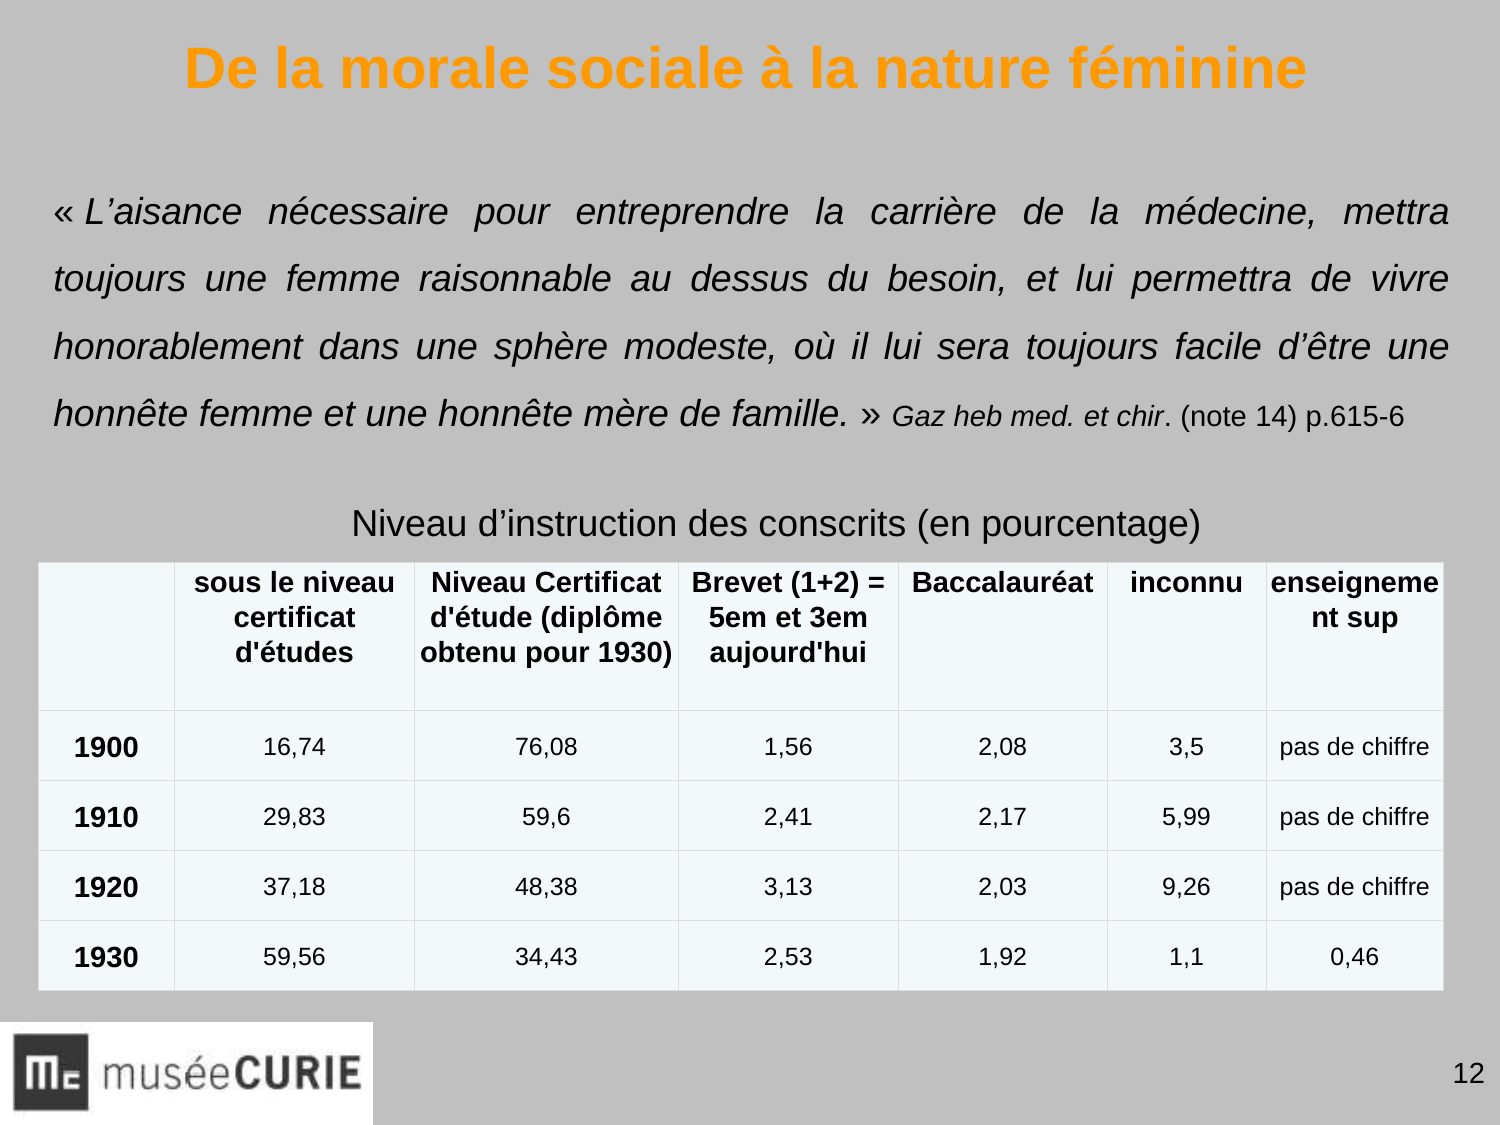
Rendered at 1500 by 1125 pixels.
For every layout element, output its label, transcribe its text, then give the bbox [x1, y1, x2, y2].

table_cell 3,13 [679, 851, 898, 920]
table_cell 34,43 [415, 921, 678, 990]
table_header [39, 563, 174, 710]
table_cell 37,18 [175, 851, 414, 920]
table_cell 2,03 [899, 851, 1107, 920]
table_cell 3,5 [1108, 711, 1266, 780]
table_cell 16,74 [175, 711, 414, 780]
table_cell pas de chiffre [1267, 711, 1443, 780]
table_cell 1900 [39, 711, 174, 780]
table_cell 0,46 [1267, 921, 1443, 990]
table_cell pas de chiffre [1267, 781, 1443, 850]
table_header inconnu [1108, 563, 1266, 710]
table_header enseignement sup [1267, 563, 1443, 710]
text_box Niveau d’instruction des conscrits (en pourcentage) [336, 491, 1258, 553]
table_header sous le niveau certificat d'études [175, 563, 414, 710]
table_cell 76,08 [415, 711, 678, 780]
table_cell 1,92 [899, 921, 1107, 990]
text_box <numéro> [1387, 1046, 1500, 1125]
table_cell 1910 [39, 781, 174, 850]
table_cell 1920 [39, 851, 174, 920]
table_cell 9,26 [1108, 851, 1266, 920]
table_cell 59,6 [415, 781, 678, 850]
table_cell 48,38 [415, 851, 678, 920]
table_cell 2,17 [899, 781, 1107, 850]
table_cell 2,41 [679, 781, 898, 850]
text_box « L’aisance nécessaire pour entreprendre la carrière de la médecine, mettra toujours une femme raisonnable au dessus du besoin, et lui permettra de vivre honorablement dans une sphère modeste, où il lui sera toujours facile d’être une honnête femme et une honnête mère de famille. » Gaz heb med. et chir. (note 14) p.615-6 [38, 156, 1465, 443]
table_cell 1,1 [1108, 921, 1266, 990]
table_header Baccalauréat [899, 563, 1107, 710]
table_cell 2,53 [679, 921, 898, 990]
title De la morale sociale à la nature féminine [41, 7, 1453, 124]
table_cell 2,08 [899, 711, 1107, 780]
table_cell 59,56 [175, 921, 414, 990]
table_header Brevet (1+2) = 5em et 3em aujourd'hui [679, 563, 898, 710]
table_cell 5,99 [1108, 781, 1266, 850]
table_cell pas de chiffre [1267, 851, 1443, 920]
table_cell 1930 [39, 921, 174, 990]
table_cell 29,83 [175, 781, 414, 850]
table_cell 1,56 [679, 711, 898, 780]
picture [0, 1022, 373, 1125]
table_header Niveau Certificat d'étude (diplôme obtenu pour 1930) [415, 563, 678, 710]
